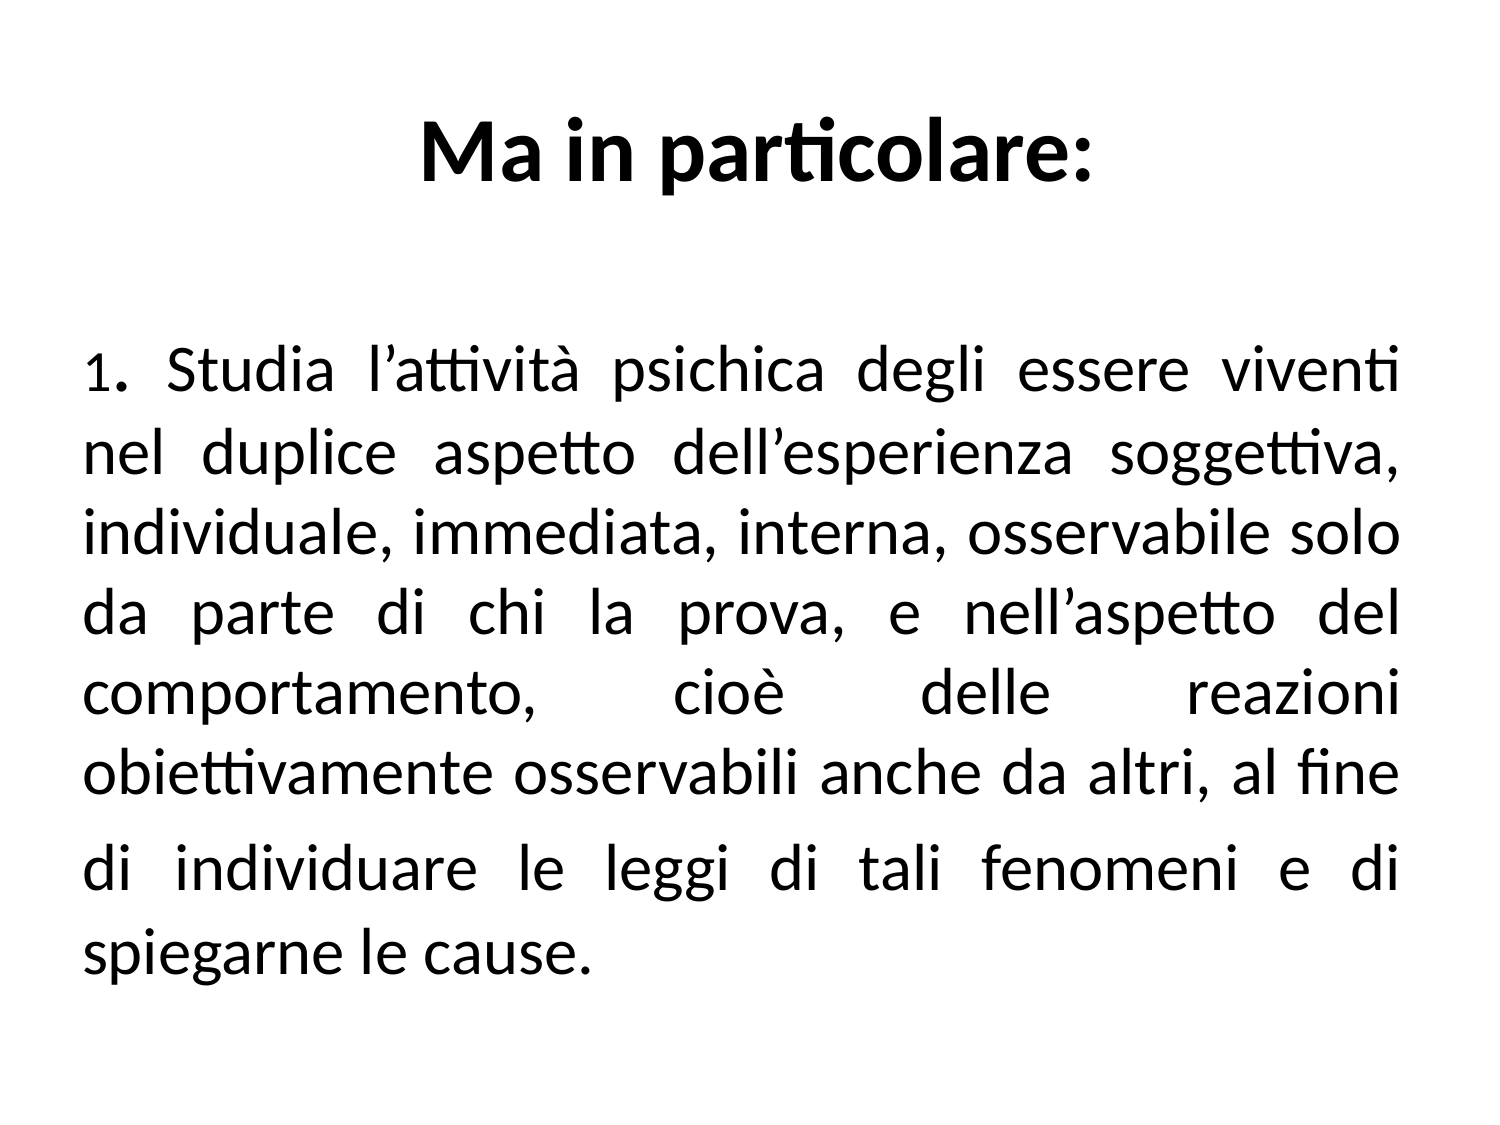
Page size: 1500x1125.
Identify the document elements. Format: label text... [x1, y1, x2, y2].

title Ma in particolare: [82, 82, 1433, 271]
list 1. Studia l’attività psichica degli essere viventi nel duplice aspetto dell’esperienza soggettiva, individuale, immediata, interna, osservabile solo da parte di chi la prova, e nell’aspetto del comportamento, cioè delle reazioni obiettivamente osservabili anche da altri, al fine di individuare le leggi di tali fenomeni e di spiegarne le cause. [67, 200, 1418, 944]
